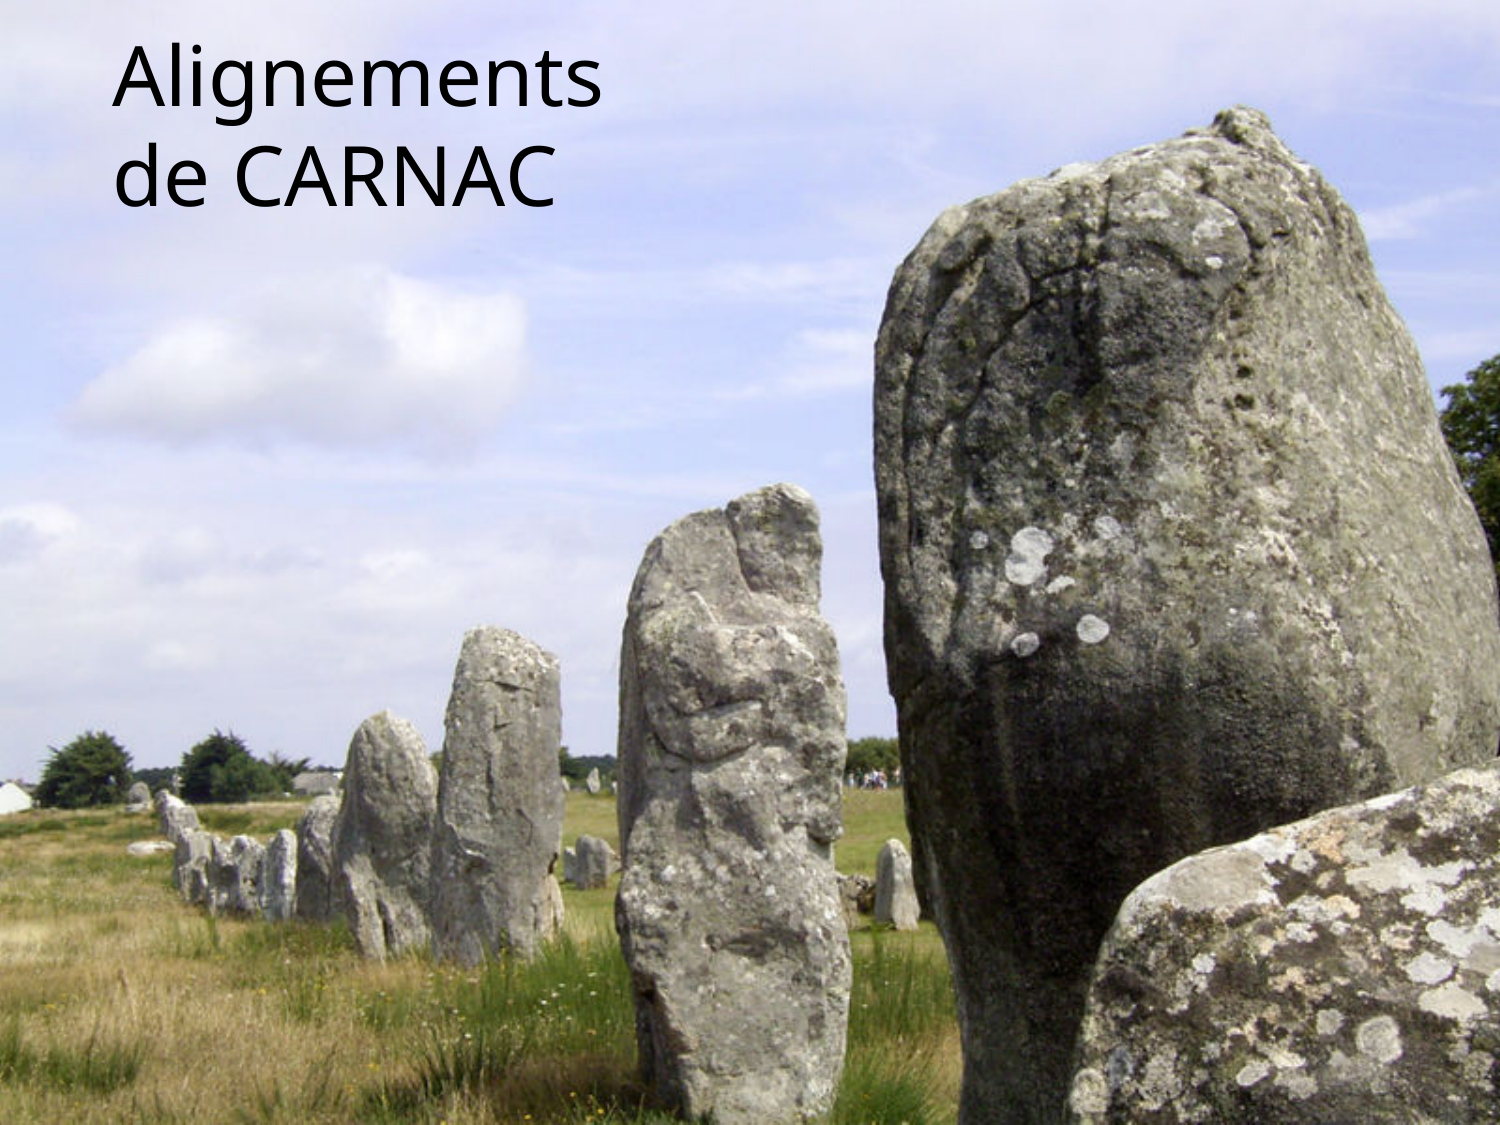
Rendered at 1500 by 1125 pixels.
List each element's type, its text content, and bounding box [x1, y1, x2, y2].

text_box Alignements de CARNAC [97, 15, 620, 231]
picture [0, 0, 1500, 1125]
